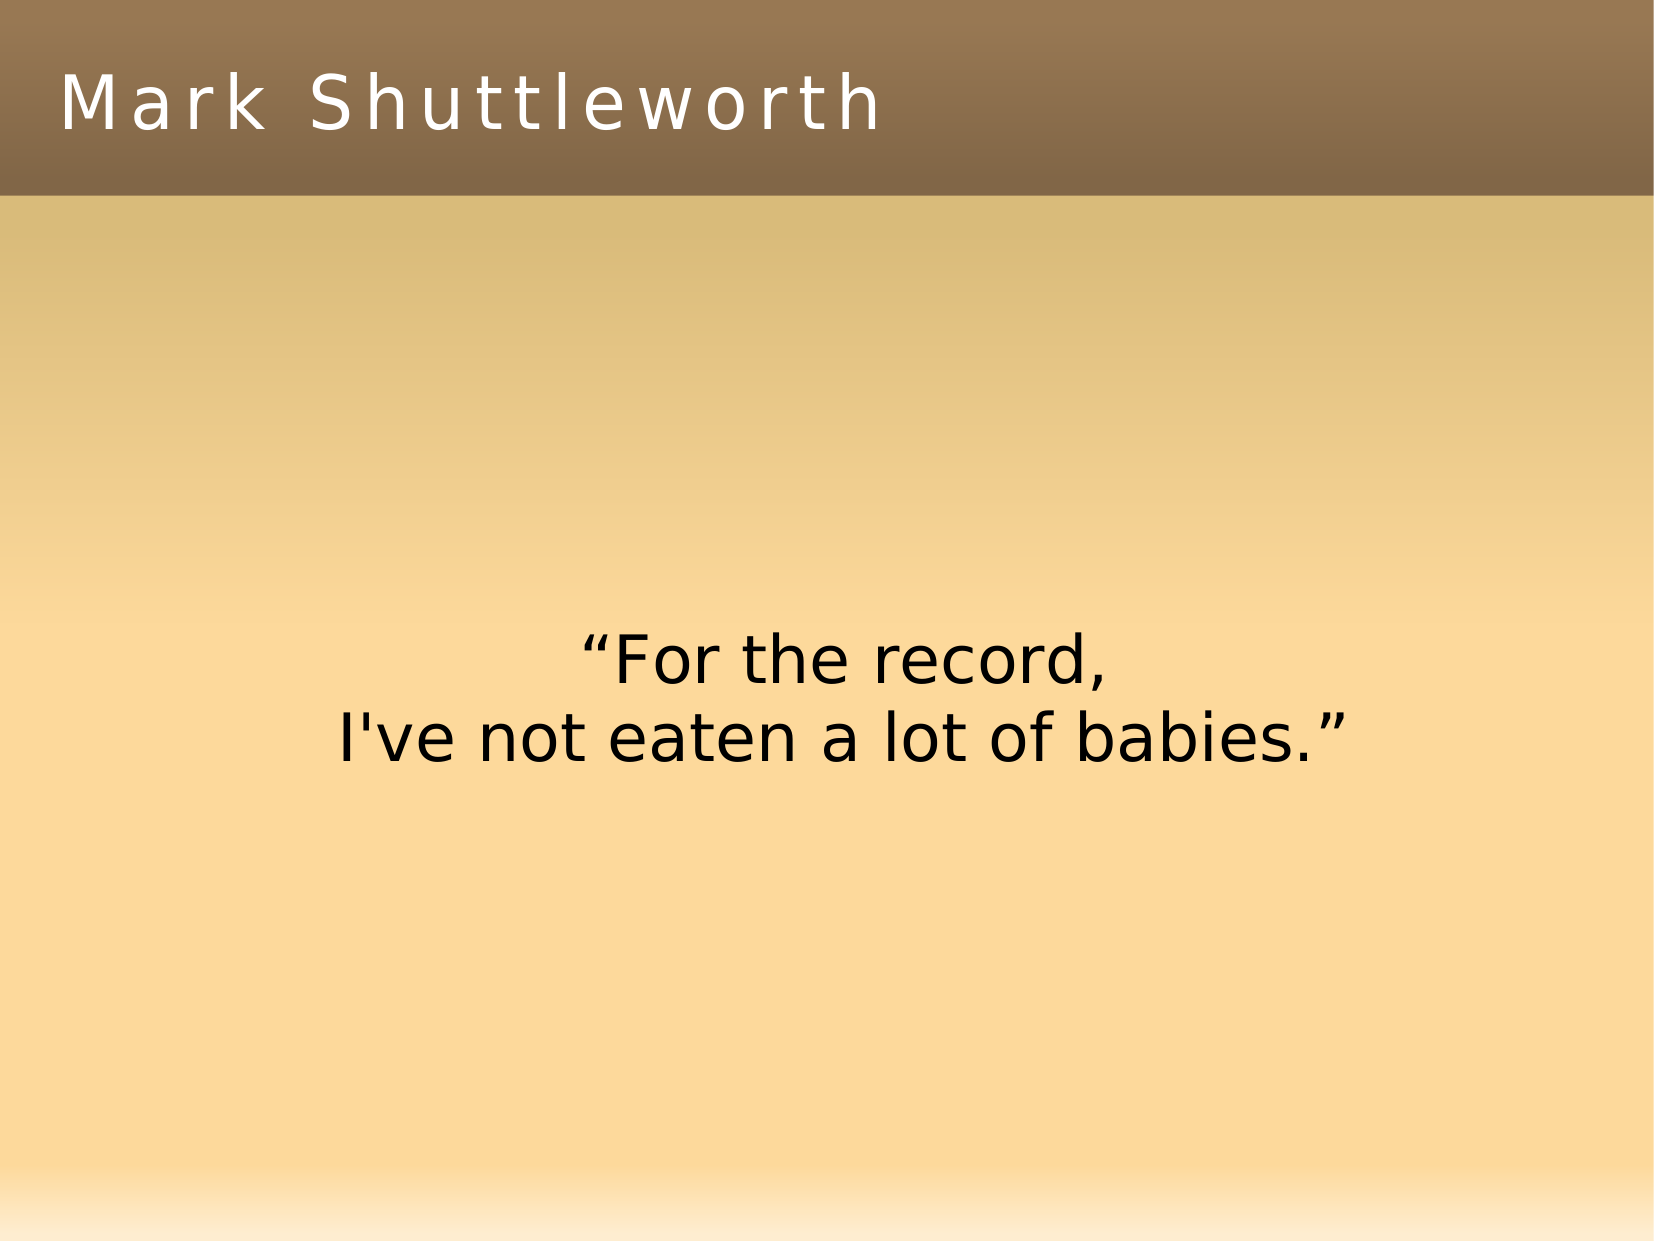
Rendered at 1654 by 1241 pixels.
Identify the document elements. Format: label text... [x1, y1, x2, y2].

subtitle “For the record, I've not eaten a lot of babies.” [82, 290, 1571, 1109]
picture [0, 0, 1654, 1241]
title Mark Shuttleworth [59, 29, 1595, 178]
